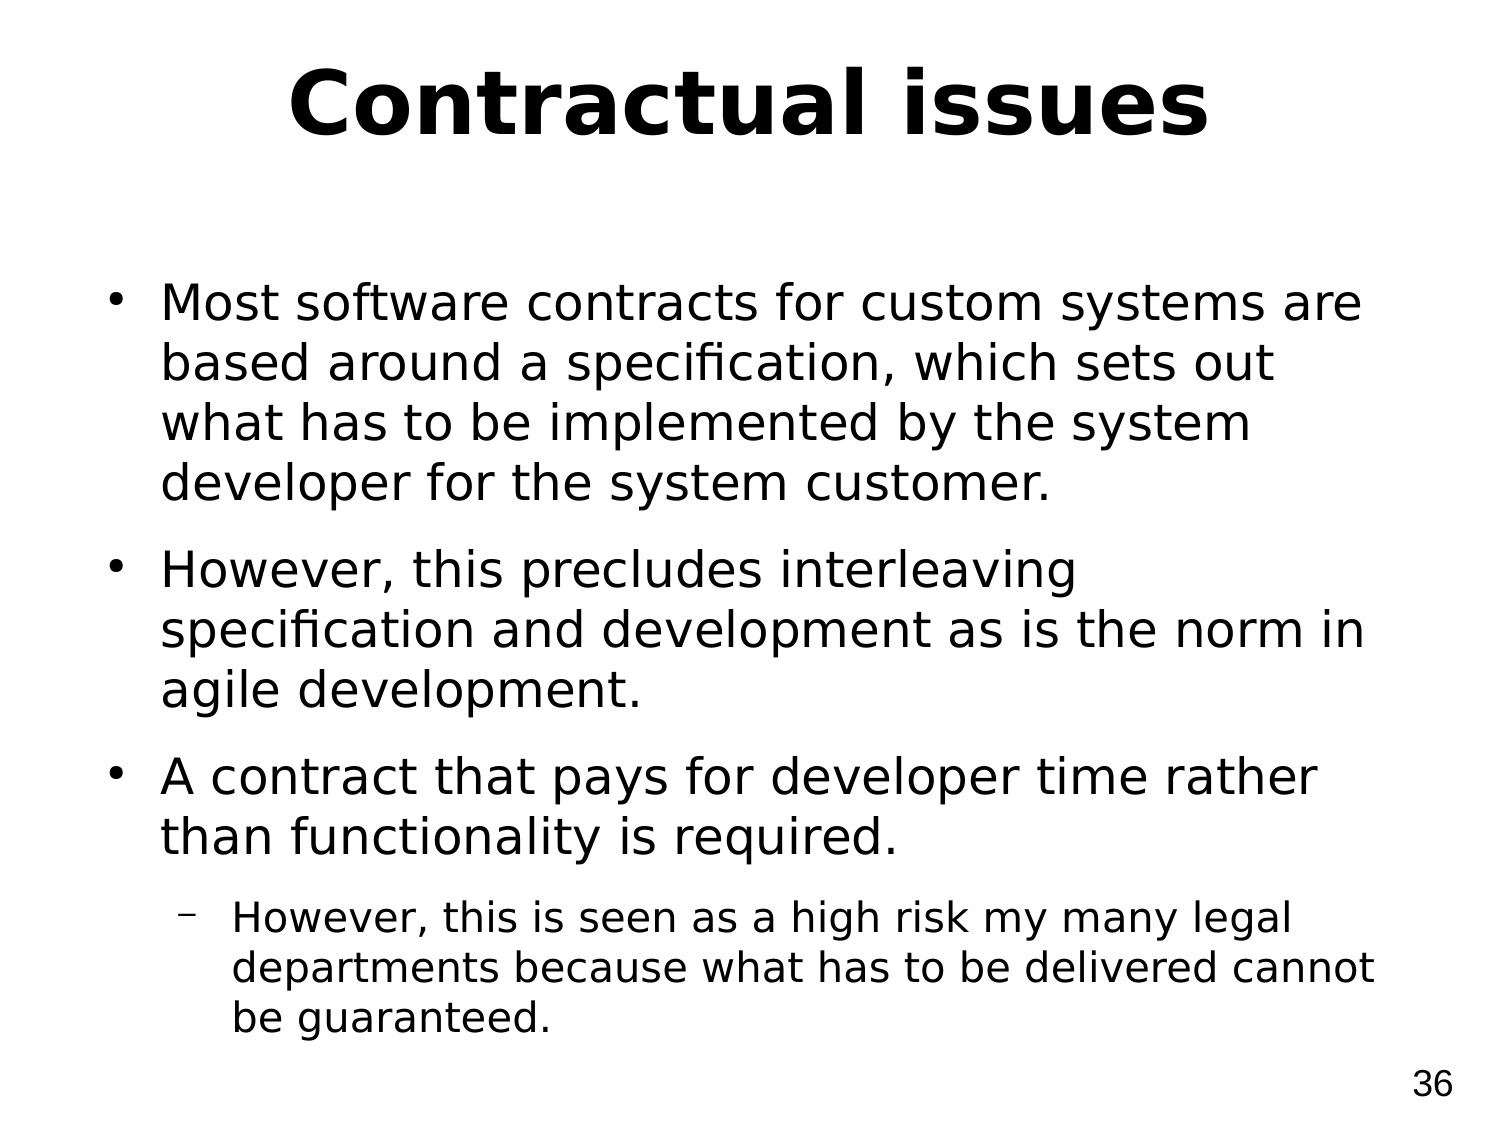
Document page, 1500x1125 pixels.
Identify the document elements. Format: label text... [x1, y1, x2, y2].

title Contractual issues [75, 33, 1425, 166]
list Most software contracts for custom systems are based around a specification, which sets out what has to be implemented by the system developer for the system customer. However, this precludes interleaving specification and development as is the norm in agile development. A contract that pays for developer time rather than functionality is required. However, this is seen as a high risk my many legal departments because what has to be delivered cannot be guaranteed. [75, 263, 1425, 1063]
